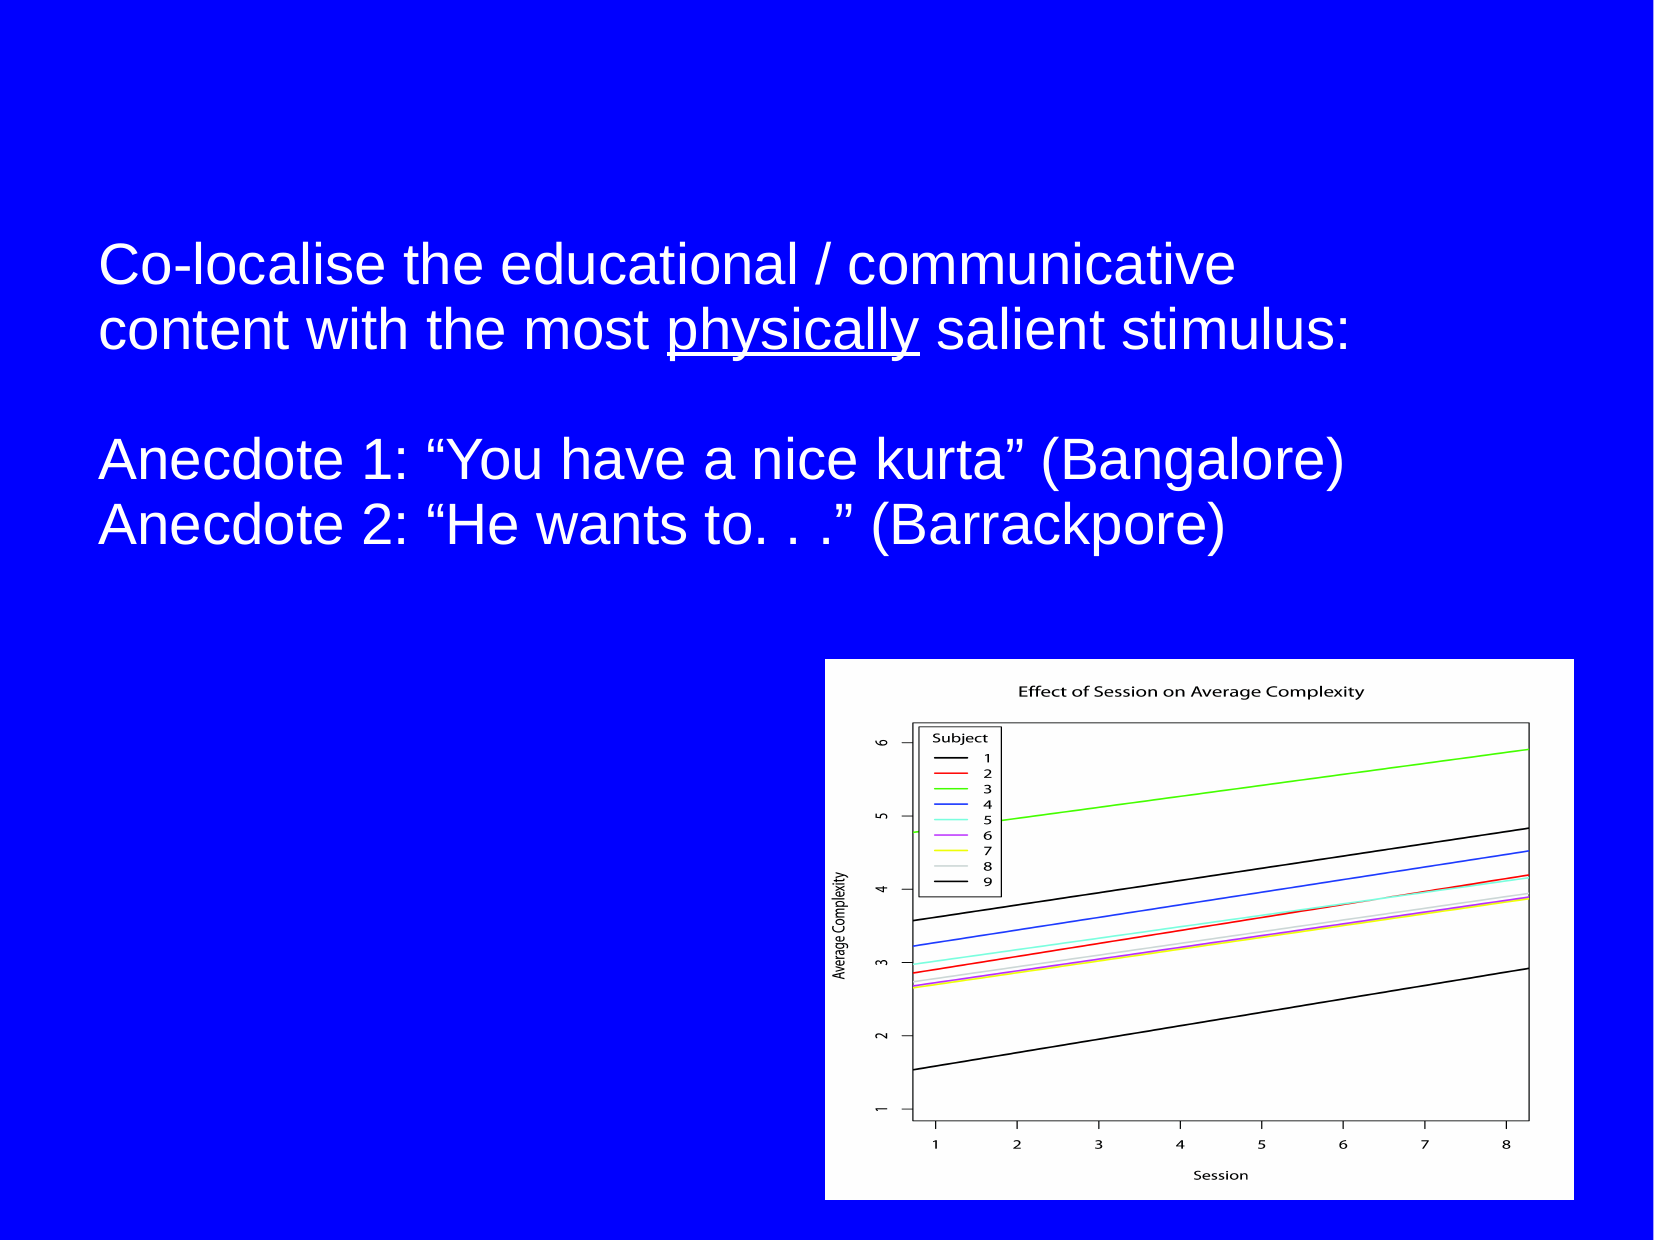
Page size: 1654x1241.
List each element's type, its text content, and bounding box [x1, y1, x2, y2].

title Co-localise the educational / communicative content with the most physically salient stimulus: Anecdote 1: “You have a nice kurta” (Bangalore) Anecdote 2: “He wants to. . .” (Barrackpore) [83, 83, 1444, 706]
picture [825, 659, 1574, 1200]
